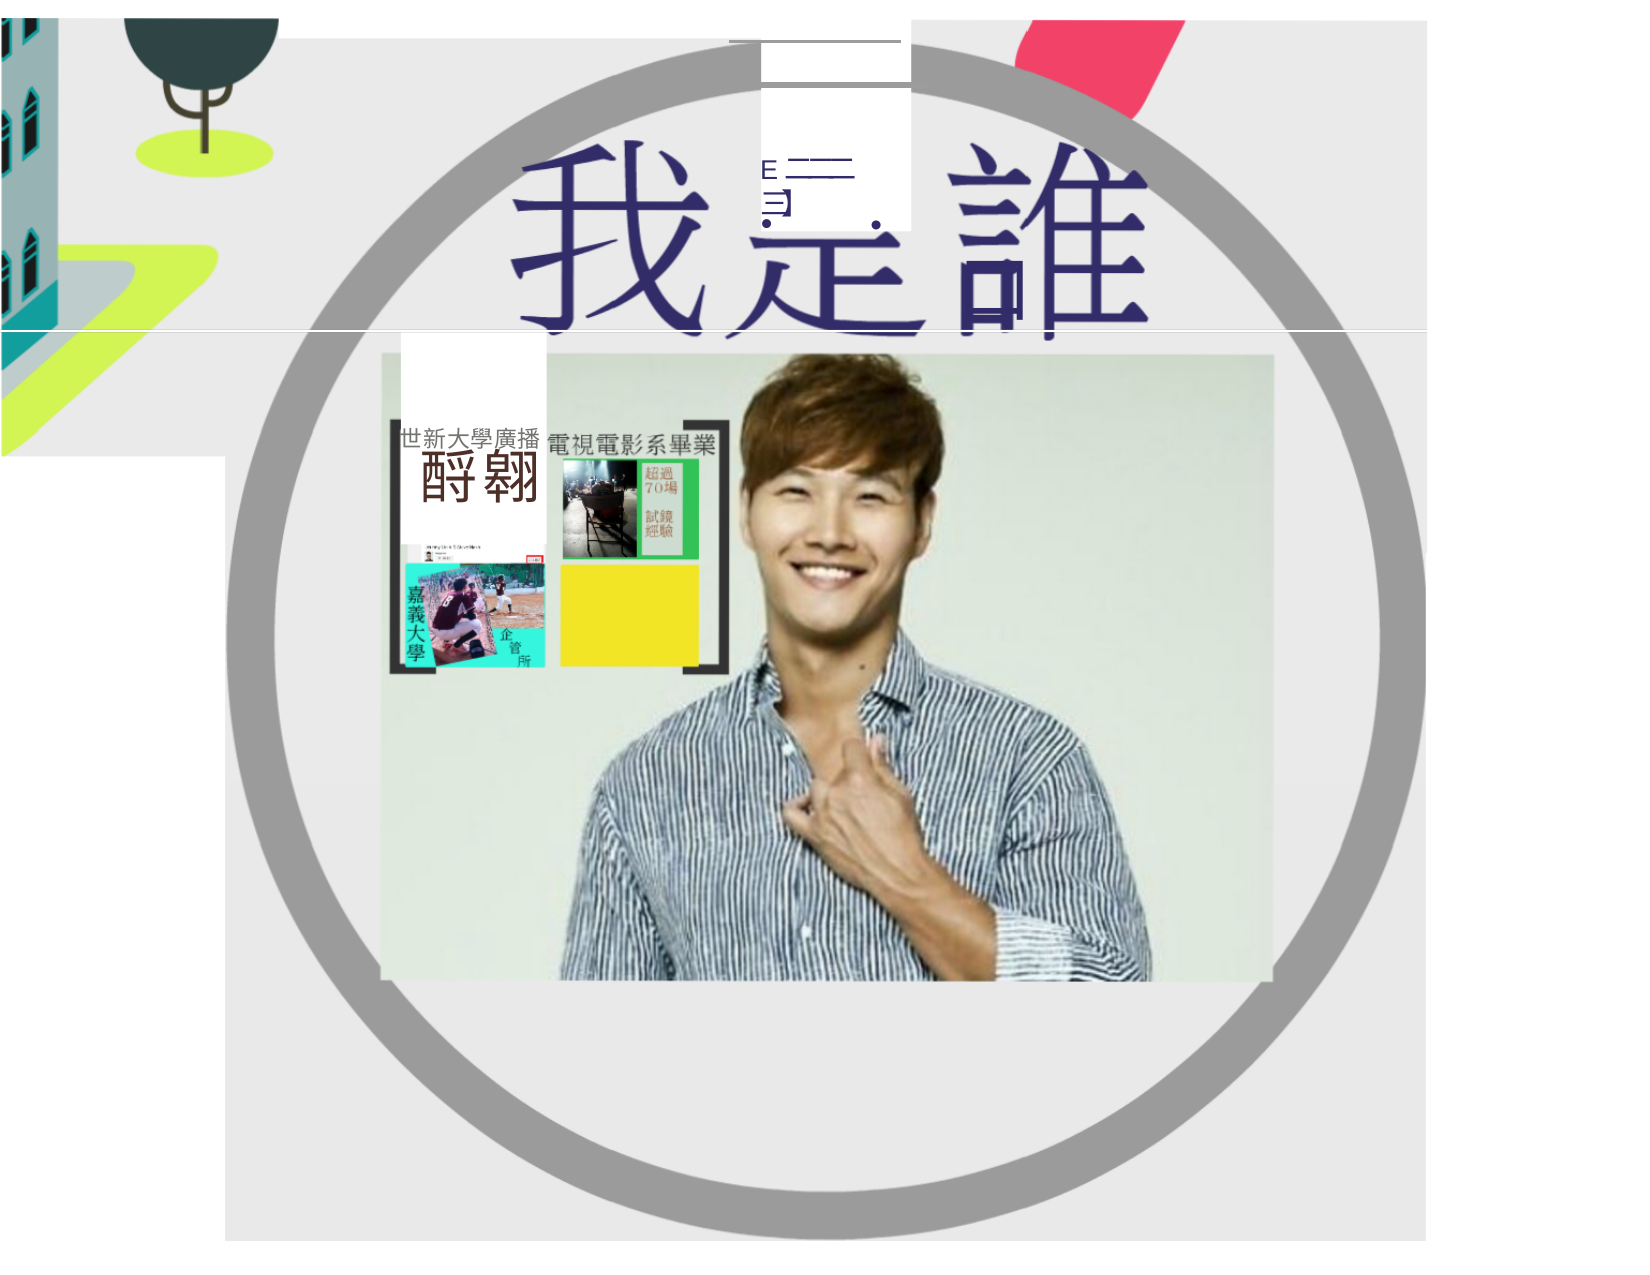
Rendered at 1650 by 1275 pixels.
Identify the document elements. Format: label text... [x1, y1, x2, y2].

text_box 世新大學廣播 酹翱 [397, 425, 548, 512]
text_box 口 [954, 241, 1037, 334]
text_box [0, 17, 1427, 1241]
text_box • [758, 198, 781, 246]
text_box E二二二三】 [758, 150, 887, 188]
text_box • [868, 202, 891, 245]
